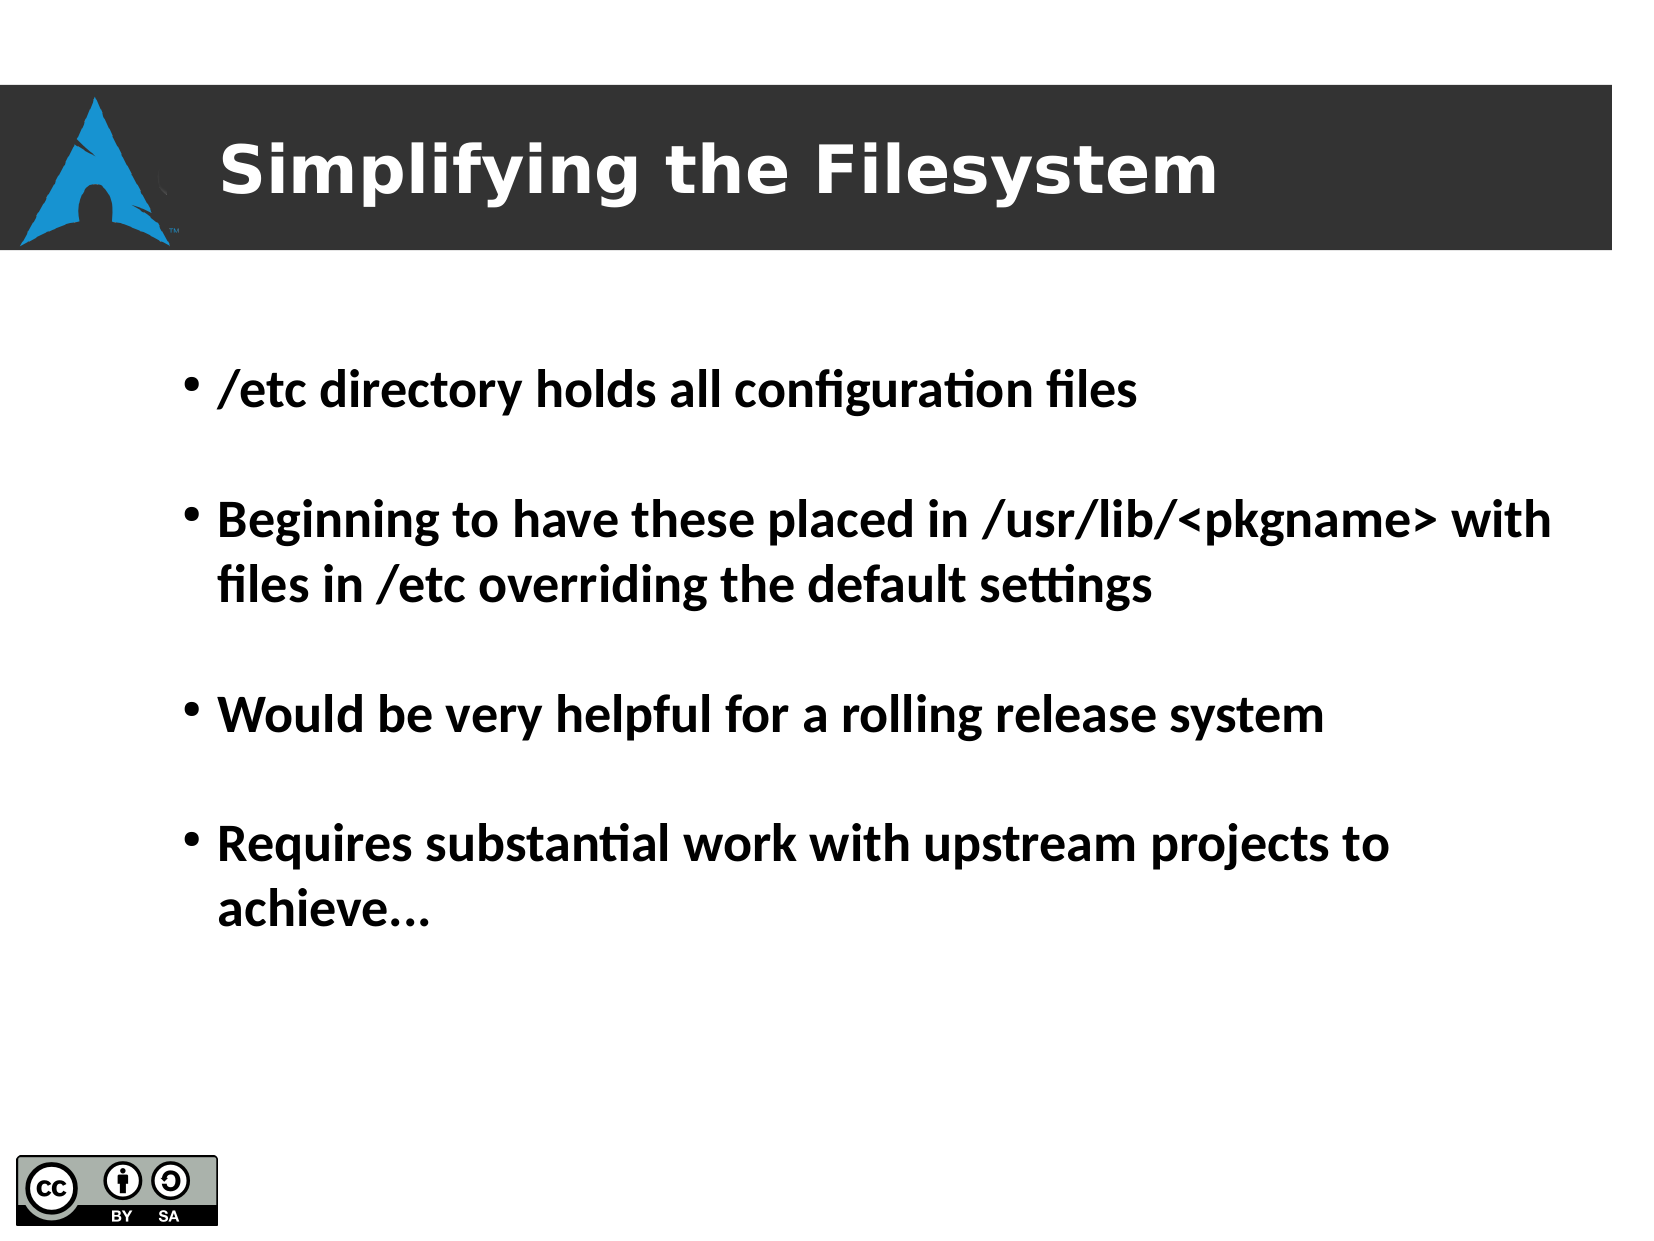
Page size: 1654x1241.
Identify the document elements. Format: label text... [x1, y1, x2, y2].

picture [0, 81, 188, 260]
text_box /etc directory holds all configuration files Beginning to have these placed in /usr/lib/<pkgname> with files in /etc overriding the default settings Would be very helpful for a rolling release system Requires substantial work with upstream projects to achieve... [167, 345, 1612, 1134]
text_box Simplifying the Filesystem [188, 84, 1612, 250]
picture [16, 1155, 218, 1227]
